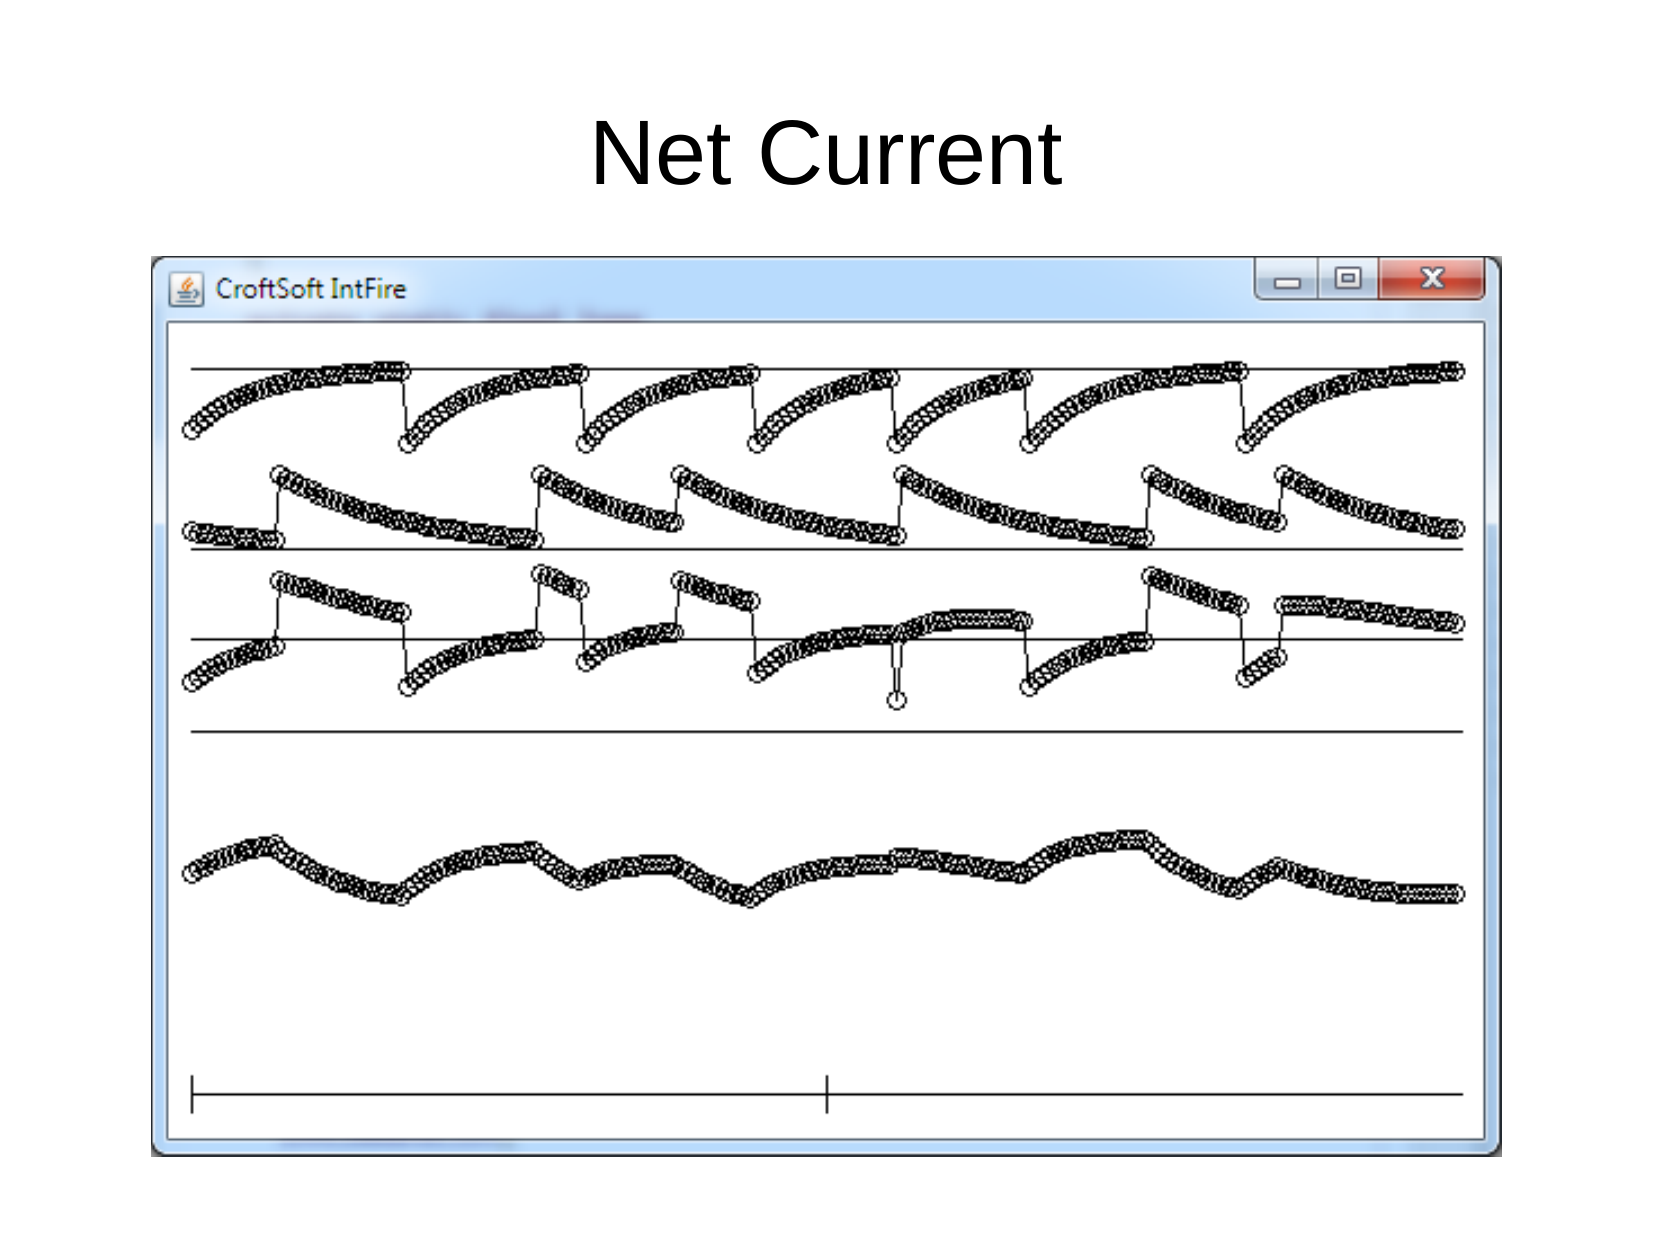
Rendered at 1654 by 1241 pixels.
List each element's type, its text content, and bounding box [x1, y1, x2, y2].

picture [151, 256, 1502, 1157]
title Net Current [82, 49, 1571, 257]
